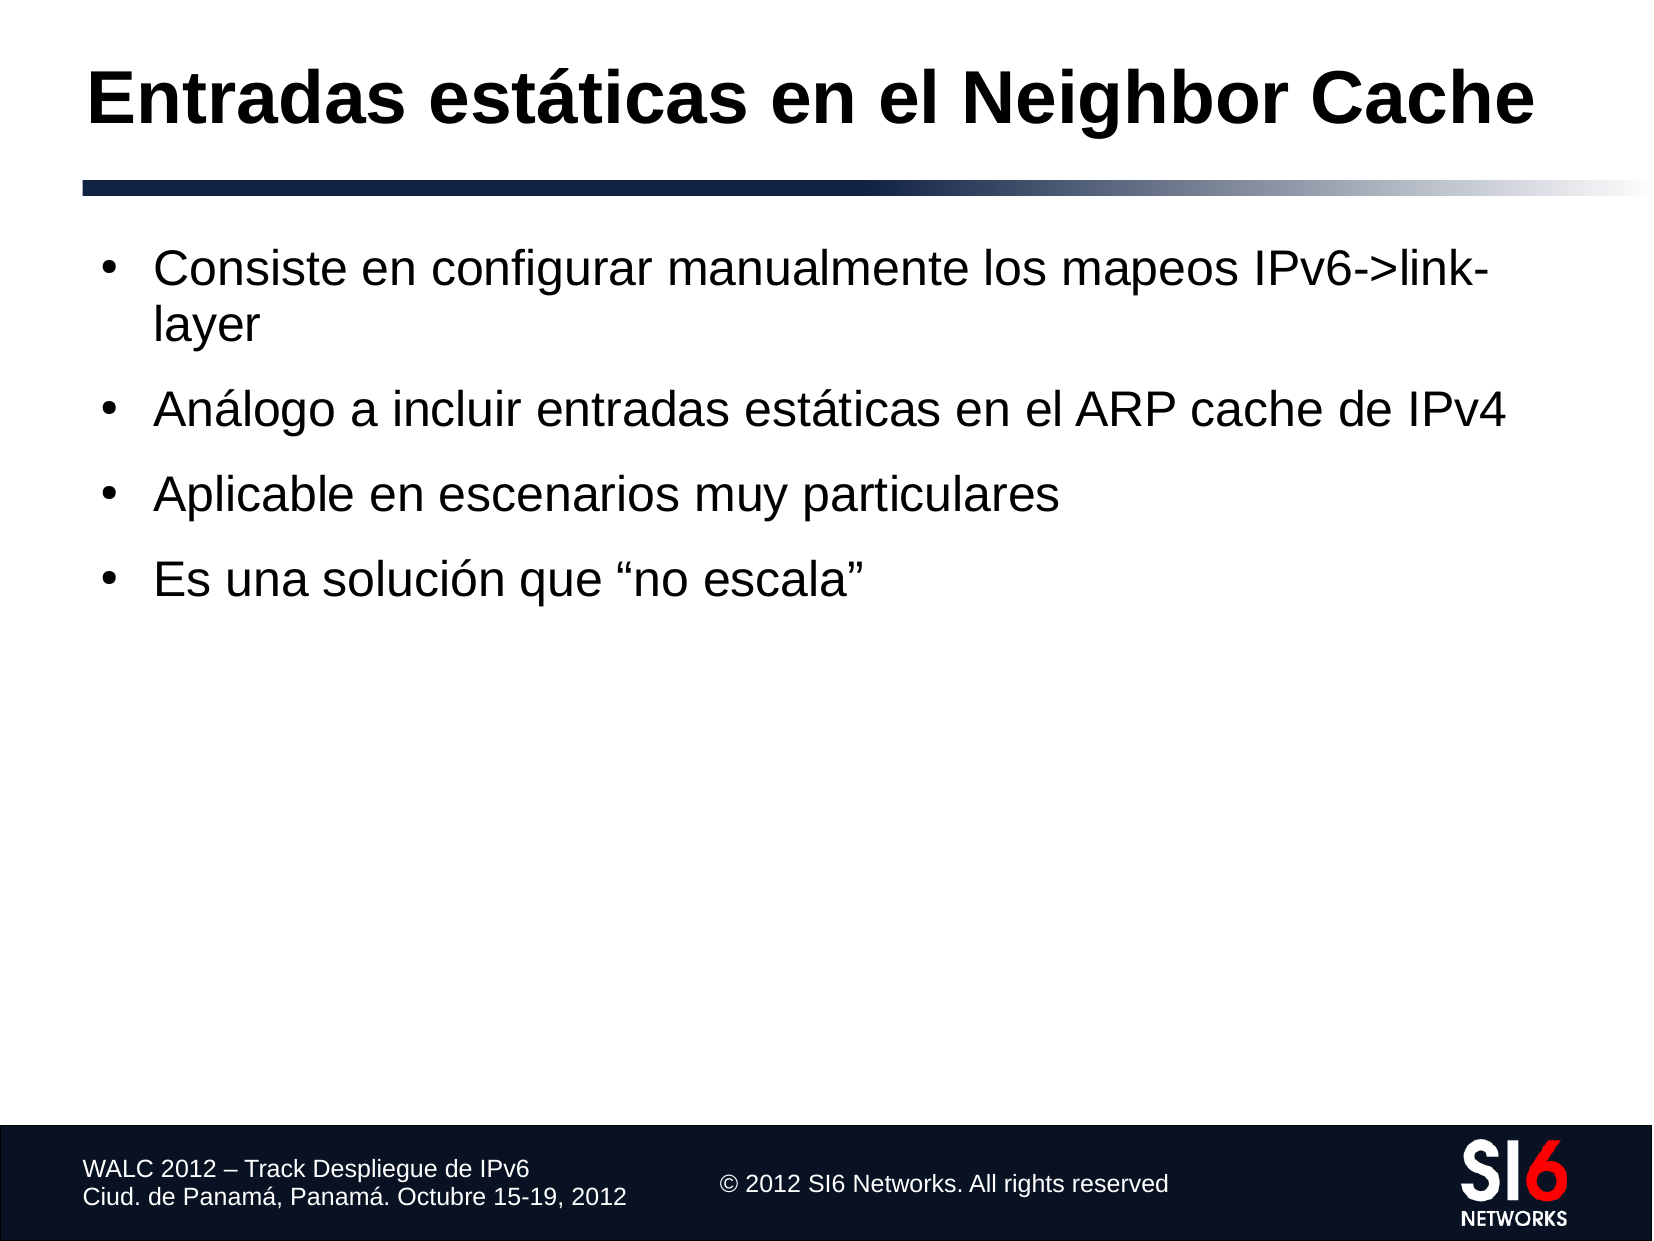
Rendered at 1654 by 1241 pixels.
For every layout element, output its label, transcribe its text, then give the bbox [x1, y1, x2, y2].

list Consiste en configurar manualmente los mapeos IPv6->link-layer Análogo a incluir entradas estáticas en el ARP cache de IPv4 Aplicable en escenarios muy particulares Es una solución que “no escala” [82, 240, 1571, 1059]
picture [1461, 1139, 1567, 1226]
title Entradas estáticas en el Neighbor Cache [86, 30, 1576, 166]
